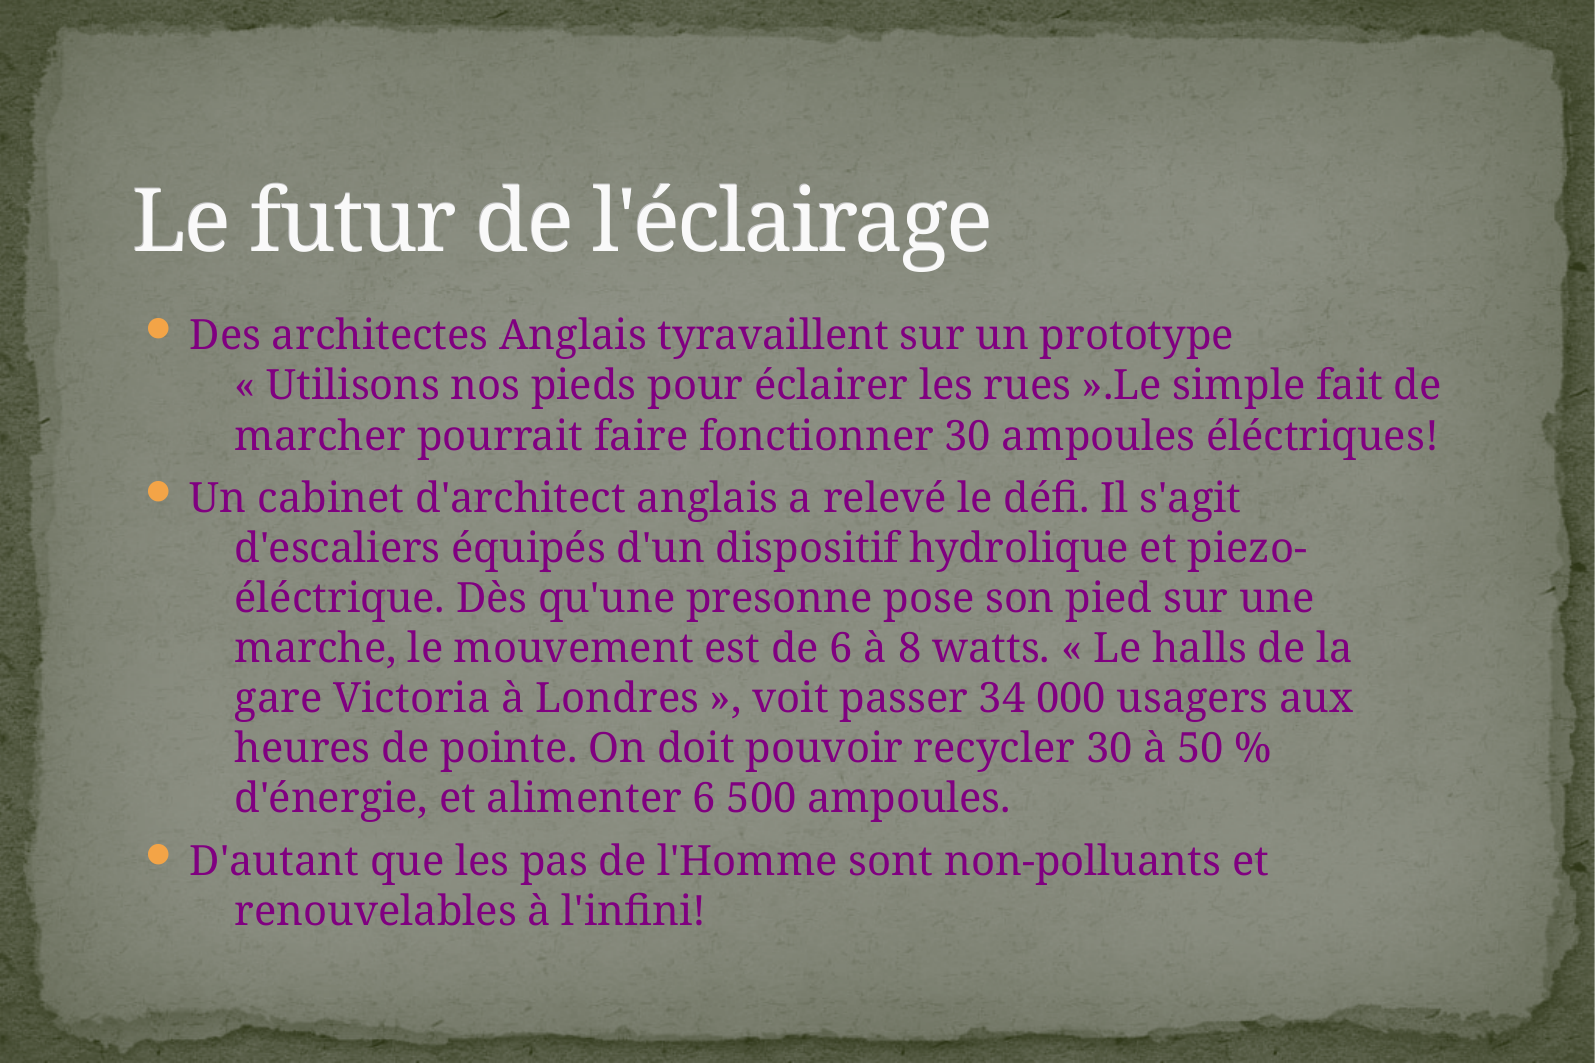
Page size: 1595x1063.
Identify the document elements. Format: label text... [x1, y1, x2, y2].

title Le futur de l'éclairage [117, 98, 1479, 277]
list Des architectes Anglais tyravaillent sur un prototype « Utilisons nos pieds pour éclairer les rues ».Le simple fait de marcher pourrait faire fonctionner 30 ampoules éléctriques! Un cabinet d'architect anglais a relevé le défi. Il s'agit d'escaliers équipés d'un dispositif hydrolique et piezo-éléctrique. Dès qu'une presonne pose son pied sur une marche, le mouvement est de 6 à 8 watts. « Le halls de la gare Victoria à Londres », voit passer 34 000 usagers aux heures de pointe. On doit pouvoir recycler 30 à 50 % d'énergie, et alimenter 6 500 ampoules. D'autant que les pas de l'Homme sont non-polluants et renouvelables à l'infini! [130, 300, 1462, 971]
